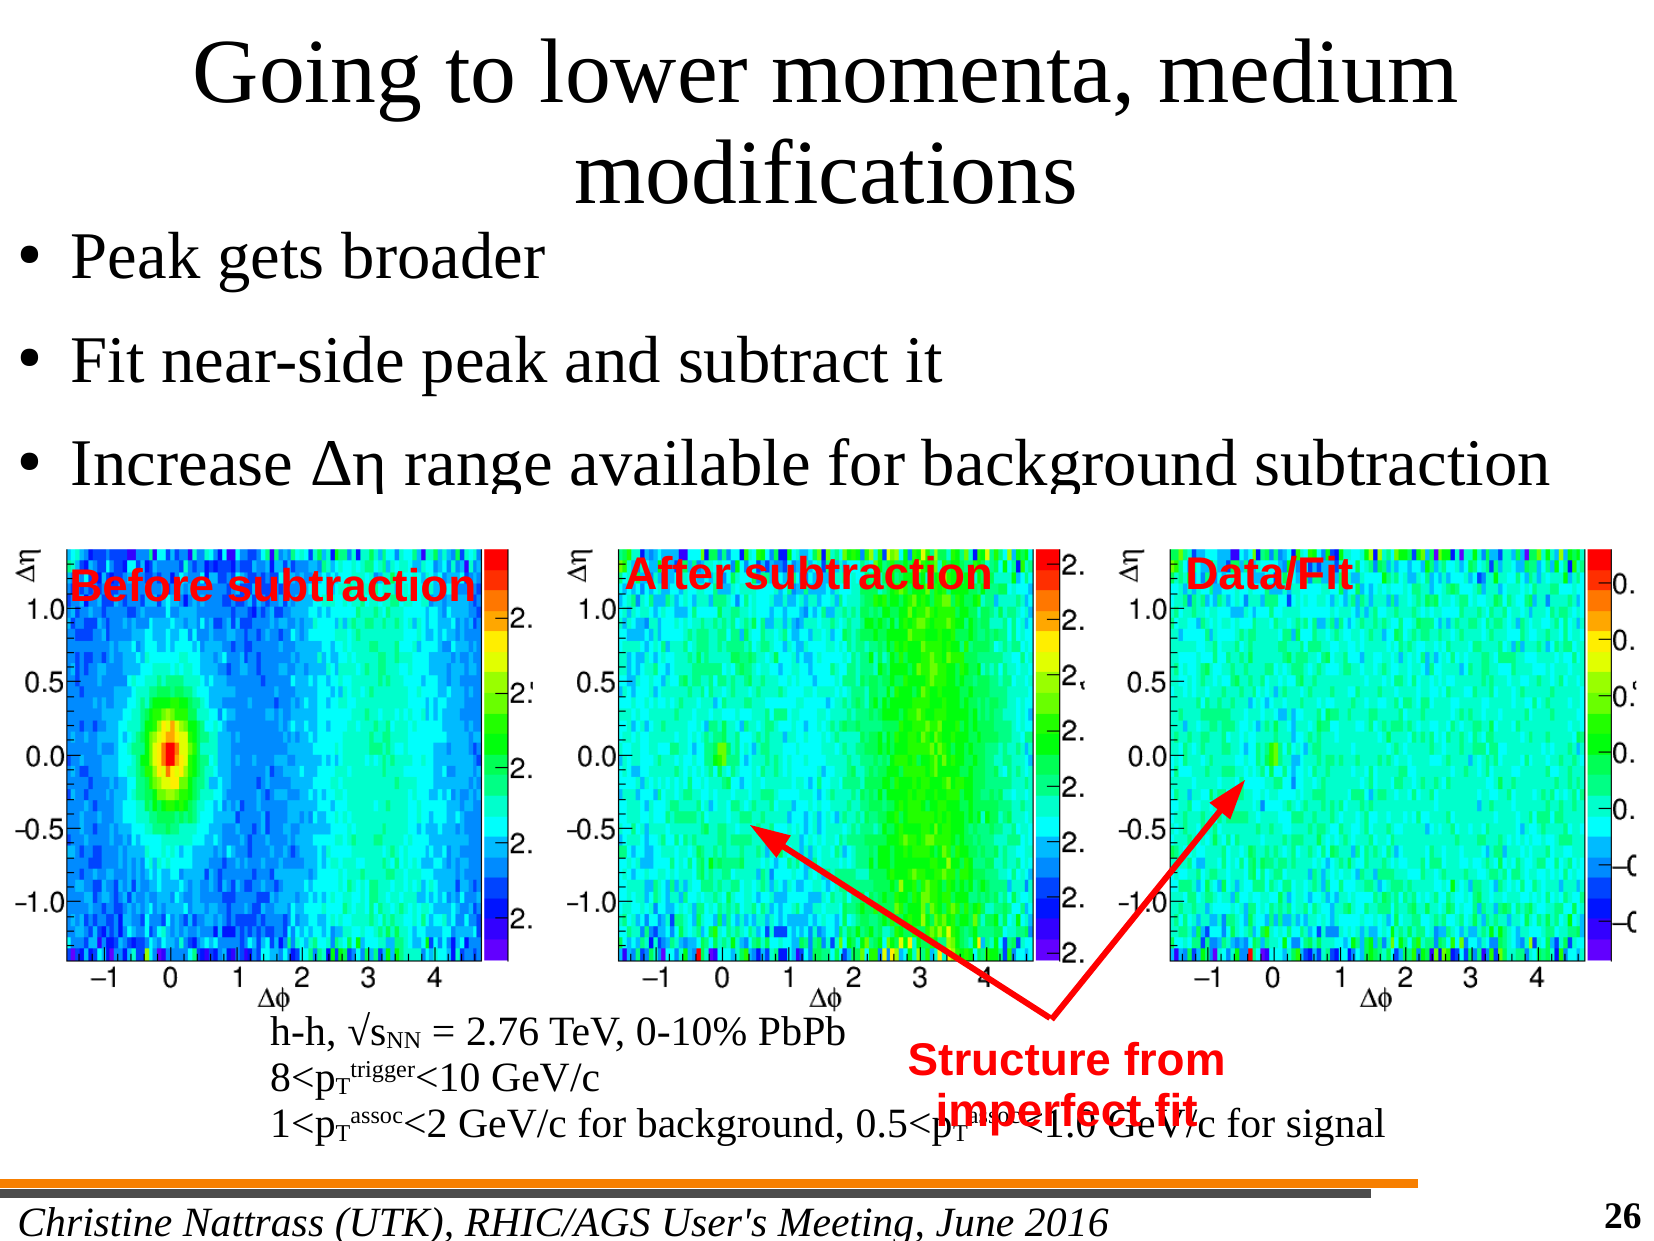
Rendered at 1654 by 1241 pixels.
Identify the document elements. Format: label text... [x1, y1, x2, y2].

list Peak gets broader Fit near-side peak and subtract it Increase Δη range available for background subtraction [0, 219, 1636, 494]
text_box Before subtraction [54, 552, 535, 670]
title Going to lower momenta, medium modifications [82, 20, 1571, 219]
text_box Data/Fit [1170, 540, 1651, 658]
text_box Structure from imperfect fit [826, 1026, 1307, 1144]
text_box h-h, √sNN = 2.76 TeV, 0-10% PbPb 8<pTtrigger<10 GeV/c 1<pTassoc<2 GeV/c for background, 0.5<pTassoc<1.0 GeV/c for signal [255, 1000, 1627, 1209]
text_box After subtraction [609, 540, 1090, 658]
picture [0, 494, 1654, 1018]
